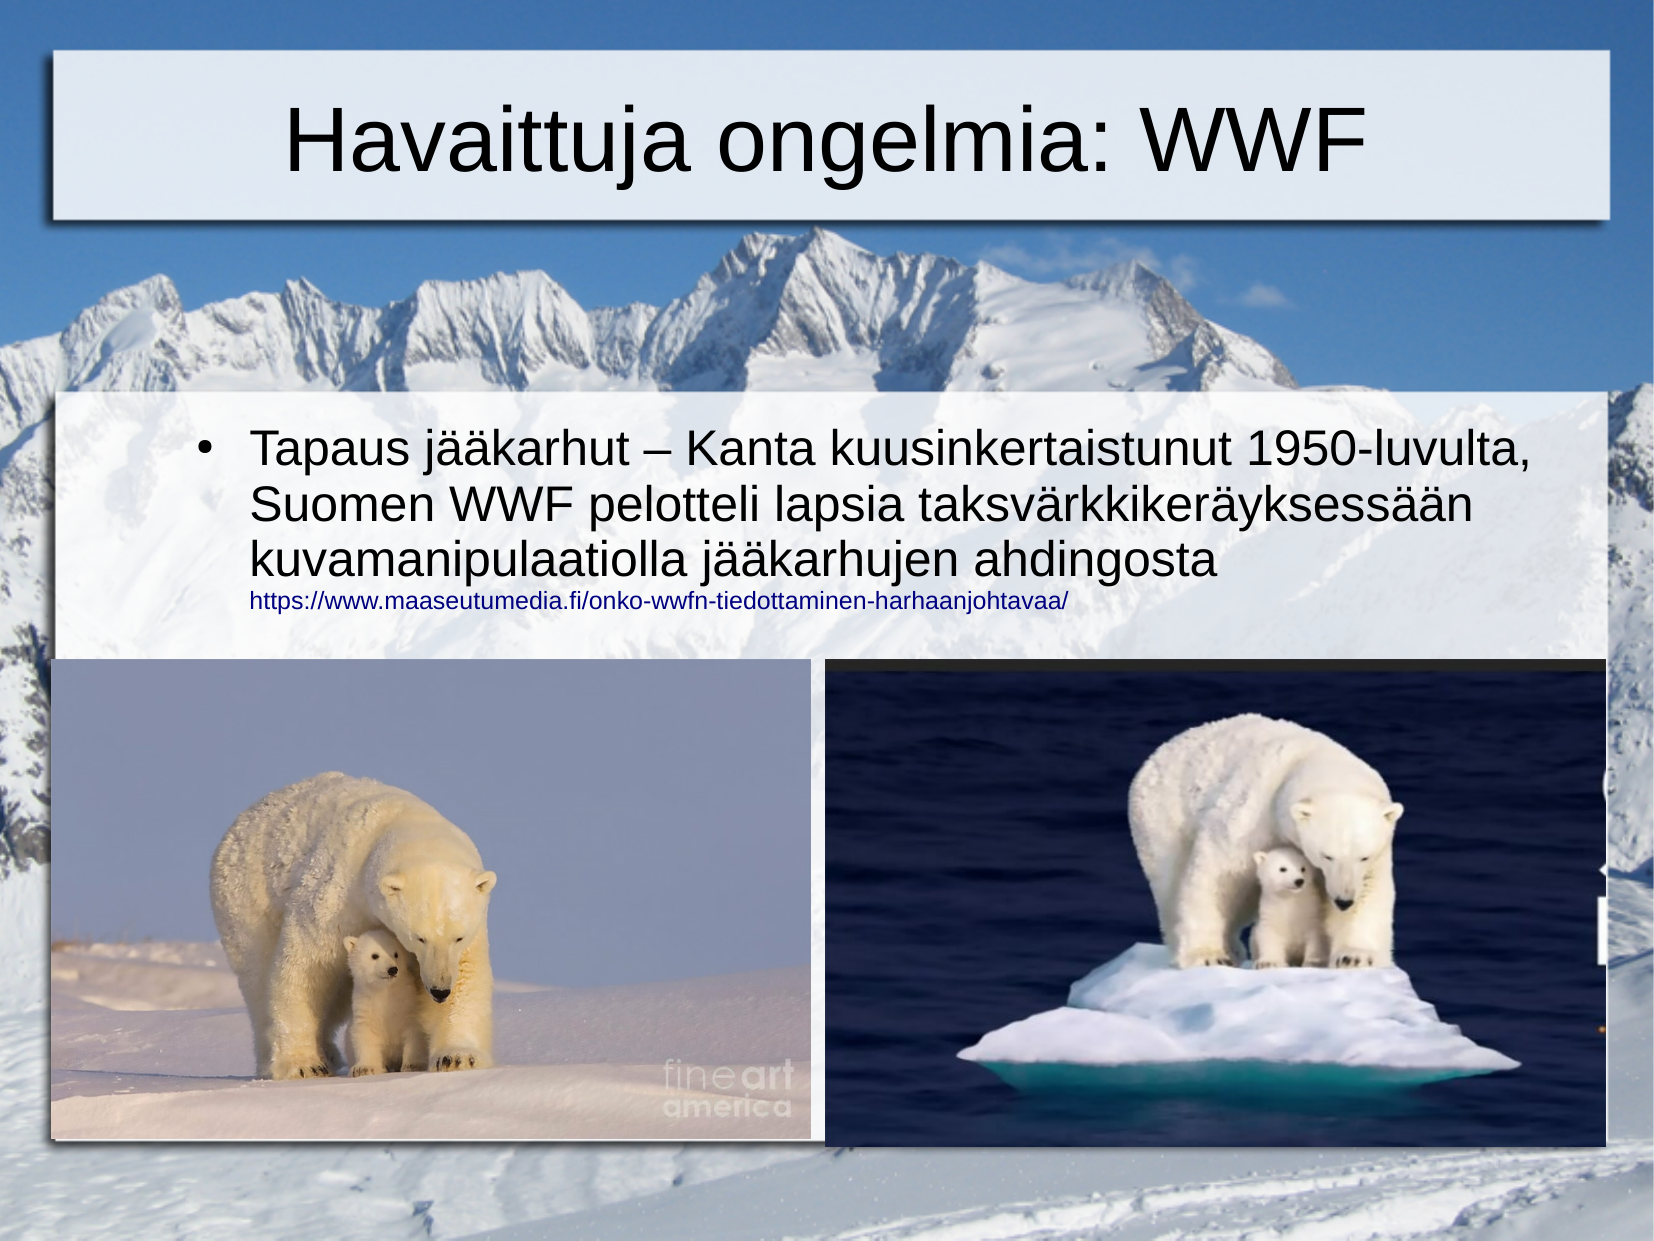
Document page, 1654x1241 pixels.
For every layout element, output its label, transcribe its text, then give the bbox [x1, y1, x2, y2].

list Tapaus jääkarhut – Kanta kuusinkertaistunut 1950-luvulta, Suomen WWF pelotteli lapsia taksvärkkikeräyksessään kuvamanipulaatiolla jääkarhujen ahdingosta https://www.maaseutumedia.fi/onko-wwfn-tiedottaminen-harhaanjohtavaa/ [178, 420, 1570, 1147]
title Havaittuja ongelmia: WWF [59, 61, 1595, 219]
picture [0, 0, 1654, 1241]
